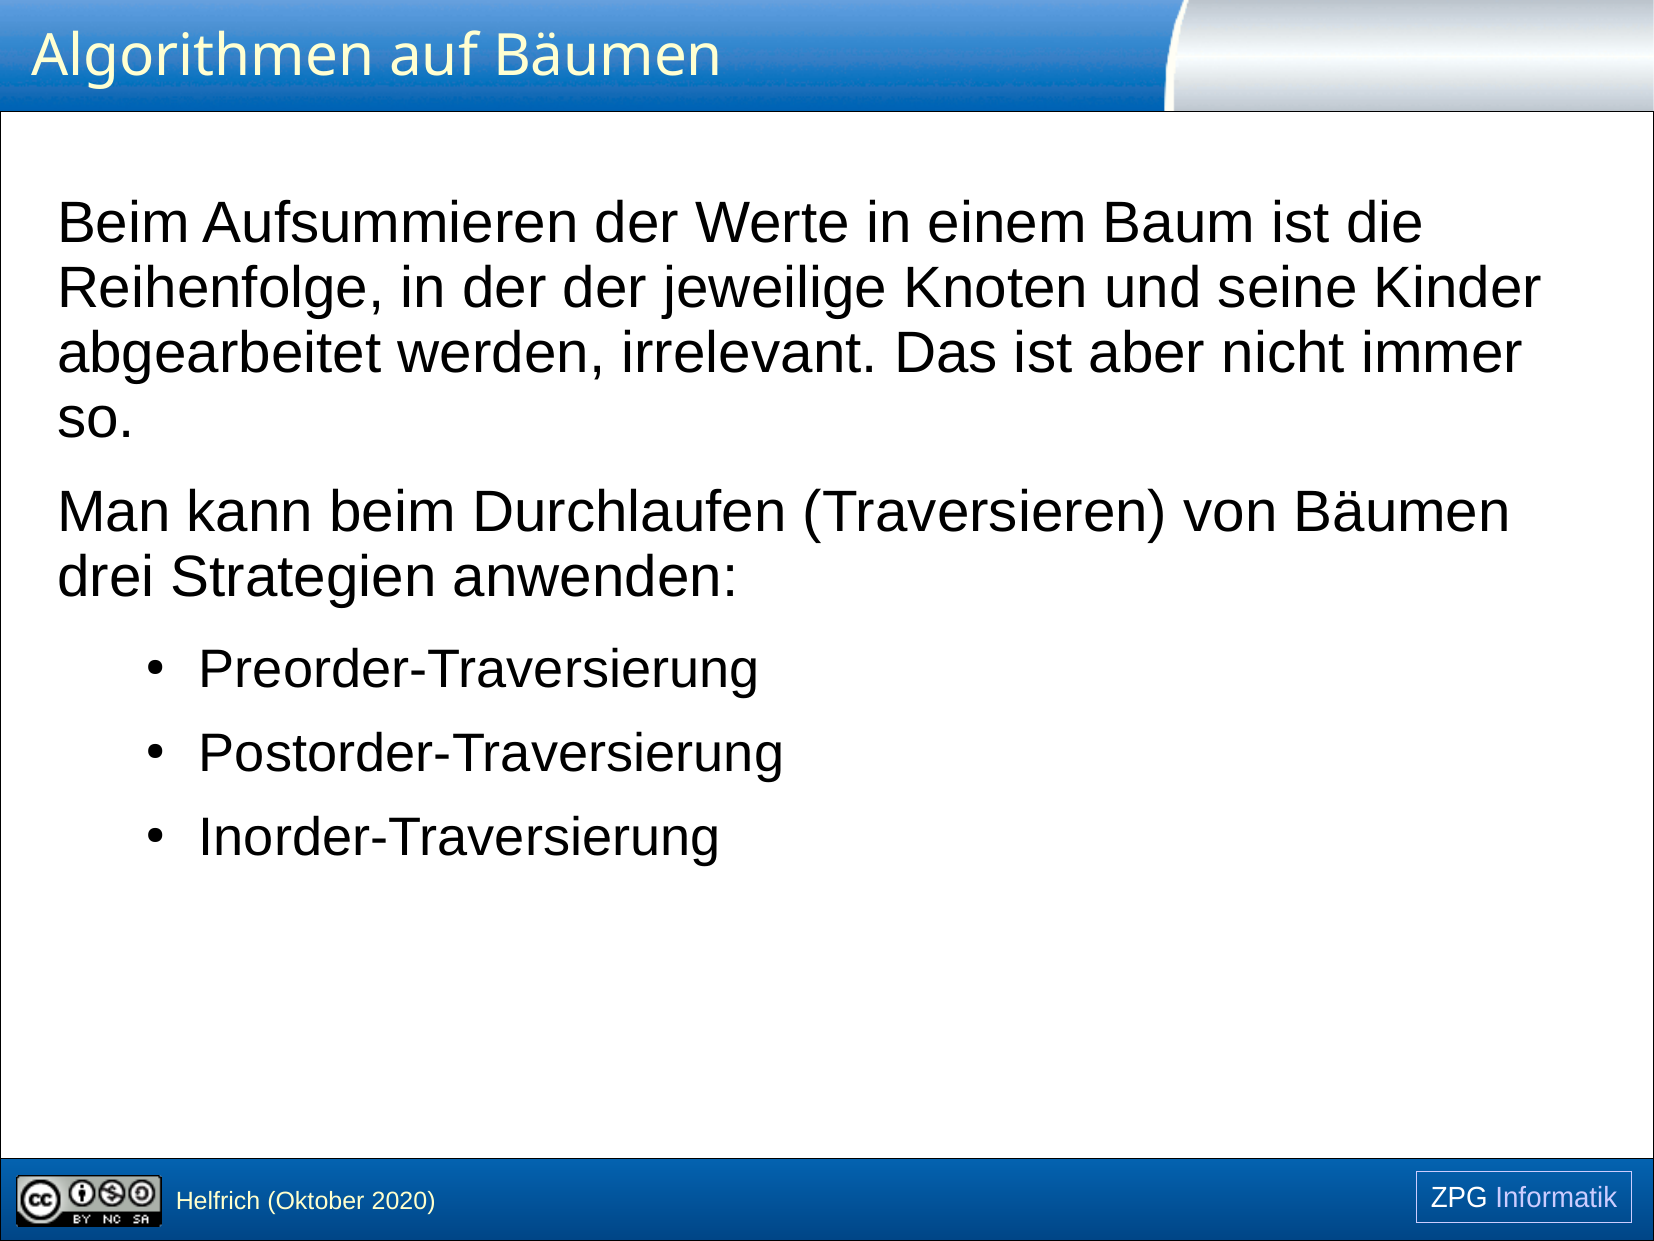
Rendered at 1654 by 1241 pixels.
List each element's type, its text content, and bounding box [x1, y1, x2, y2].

picture [0, 0, 1654, 111]
title Algorithmen auf Bäumen [31, 14, 1151, 92]
list Beim Aufsummieren der Werte in einem Baum ist die Reihenfolge, in der der jeweilige Knoten und seine Kinder abgearbeitet werden, irrelevant. Das ist aber nicht immer so. Man kann beim Durchlaufen (Traversieren) von Bäumen drei Strategien anwenden: Preorder-Traversierung Postorder-Traversierung Inorder-Traversierung [57, 189, 1605, 909]
picture [16, 1175, 162, 1227]
